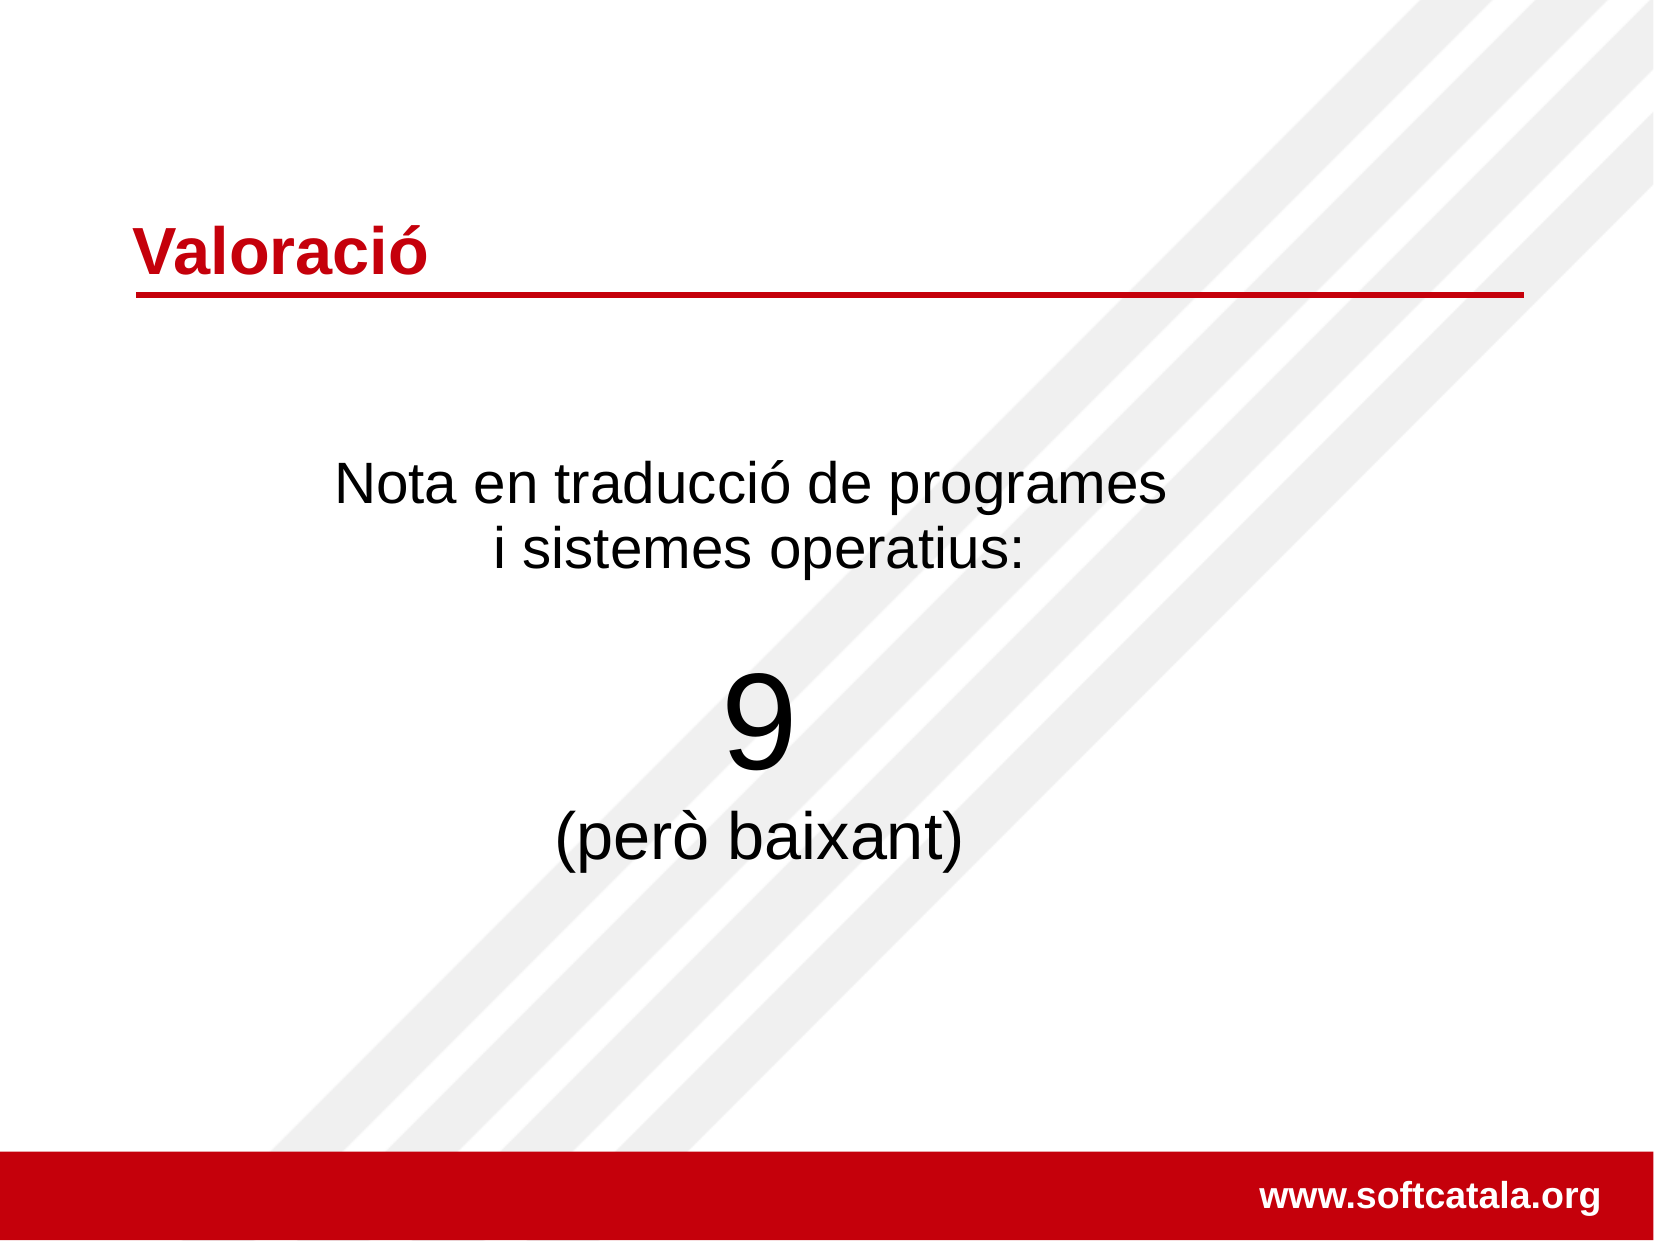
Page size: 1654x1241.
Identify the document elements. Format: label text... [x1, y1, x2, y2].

text_box Valoració [118, 206, 1501, 297]
picture [0, 0, 1654, 1151]
text_box Nota en traducció de programes i sistemes operatius: 9 (però baixant) [319, 442, 1201, 882]
text_box www.softcatala.org [0, 1151, 1654, 1241]
